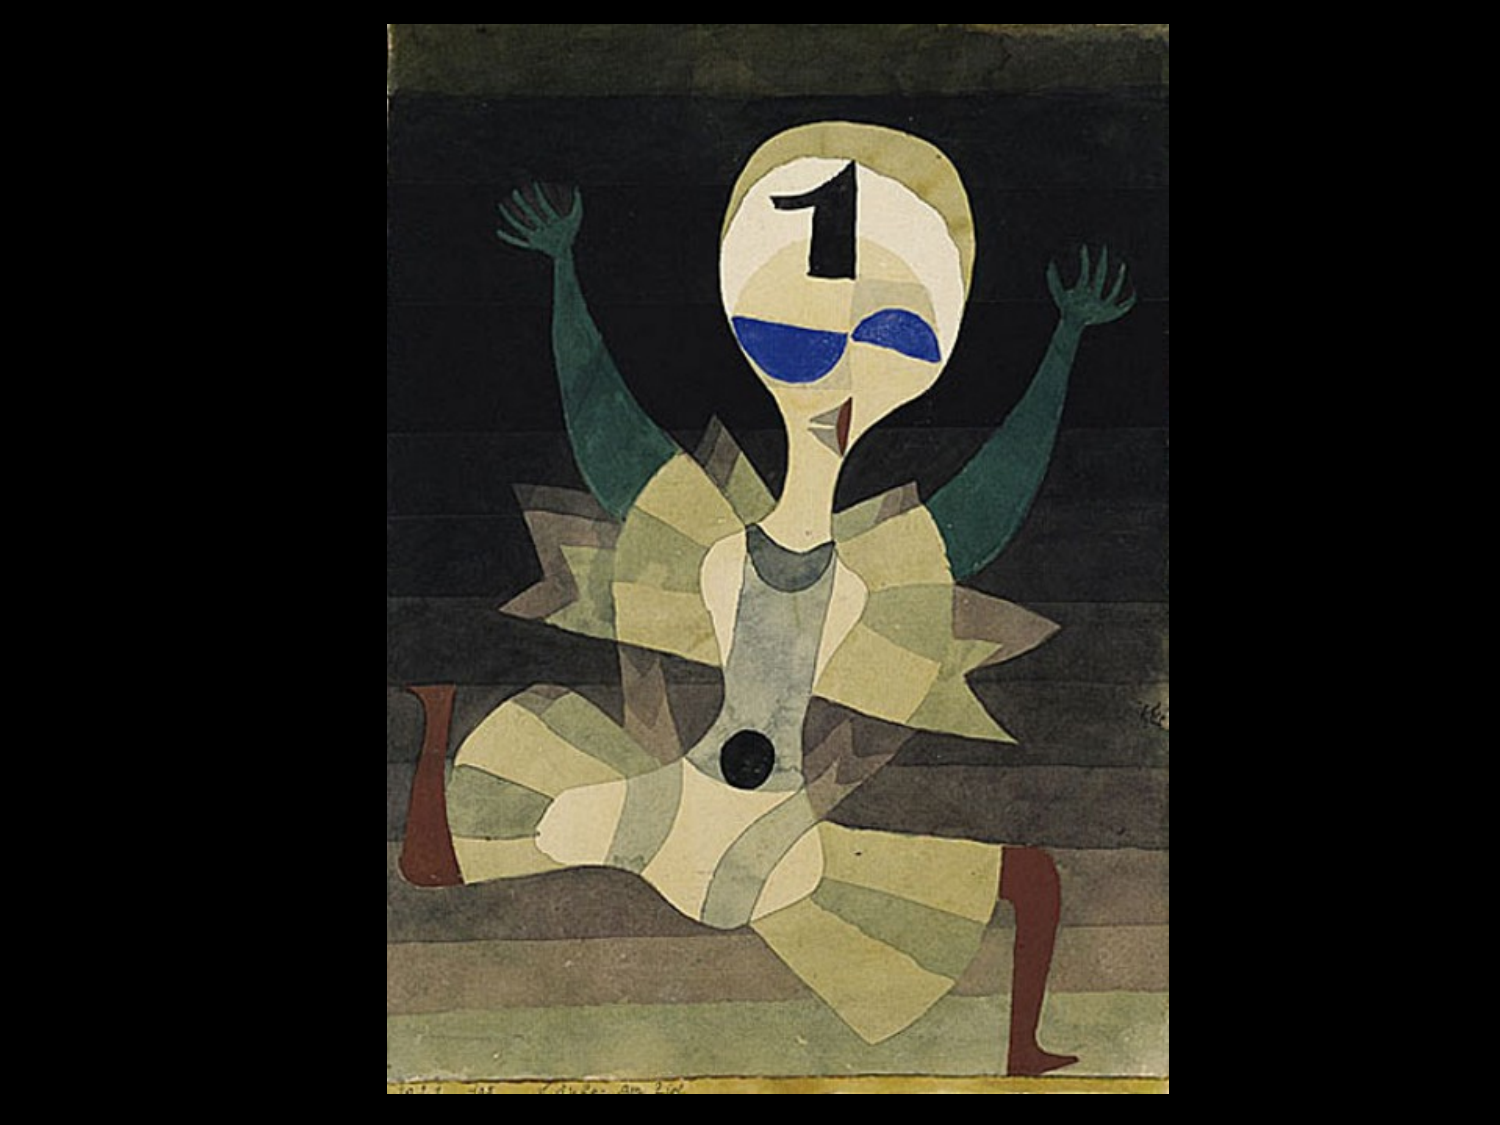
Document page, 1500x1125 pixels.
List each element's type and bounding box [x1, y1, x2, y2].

picture [387, 24, 1169, 1094]
